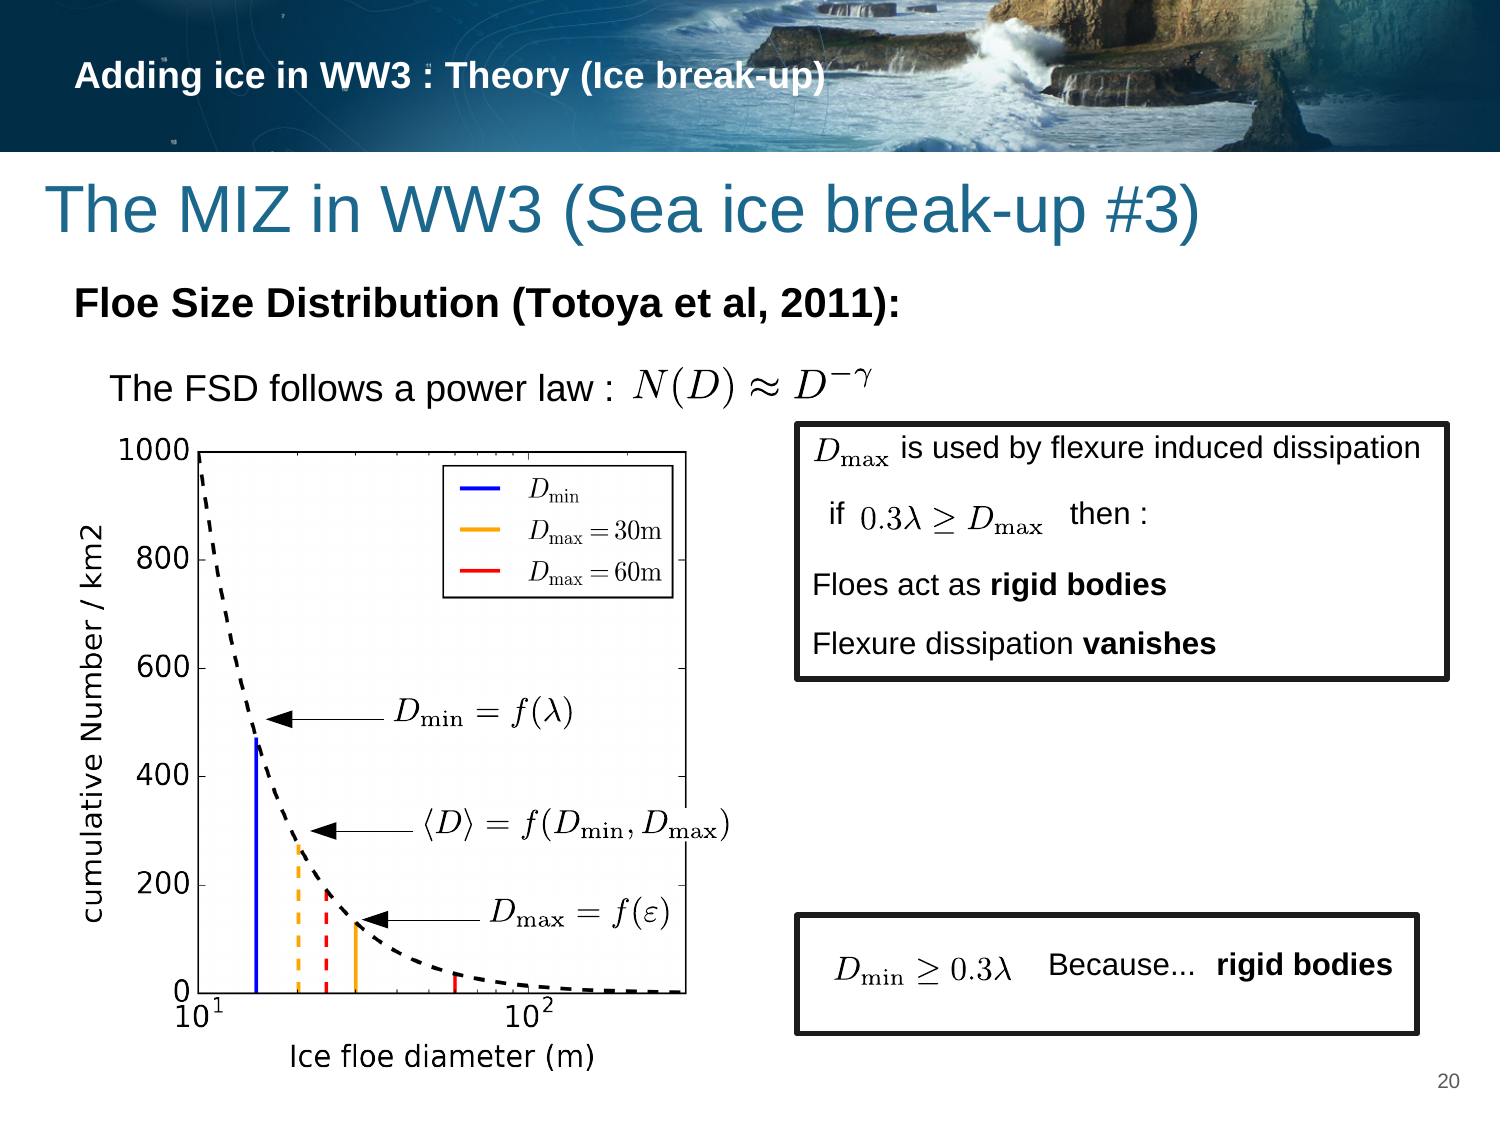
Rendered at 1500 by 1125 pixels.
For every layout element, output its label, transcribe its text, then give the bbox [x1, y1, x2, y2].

text_box [832, 956, 1013, 985]
text_box rigid bodies [1201, 941, 1418, 994]
text_box then : [1054, 489, 1444, 543]
text_box [631, 363, 874, 409]
text_box [886, 505, 1043, 535]
text_box Floe Size Distribution (Totoya et al, 2011): [59, 265, 1477, 354]
text_box [812, 438, 885, 467]
text_box The FSD follows a power law : [800, 427, 1444, 555]
picture [55, 411, 709, 1104]
text_box [392, 696, 575, 730]
picture [0, 0, 1500, 152]
text_box [488, 896, 672, 930]
text_box Floes act as rigid bodies [800, 561, 1190, 614]
text_box Flexure dissipation vanishes [800, 620, 1359, 673]
text_box is used by flexure induced dissipation [885, 427, 1444, 477]
text_box Because... [1033, 941, 1201, 994]
text_box The FSD follows a power law : [59, 354, 1477, 555]
text_box [421, 808, 732, 842]
title Adding ice in WW3 : Theory (Ice break-up) [59, 29, 857, 119]
title The MIZ in WW3 (Sea ice break-up #3) [29, 118, 1300, 294]
text_box if [805, 489, 886, 543]
